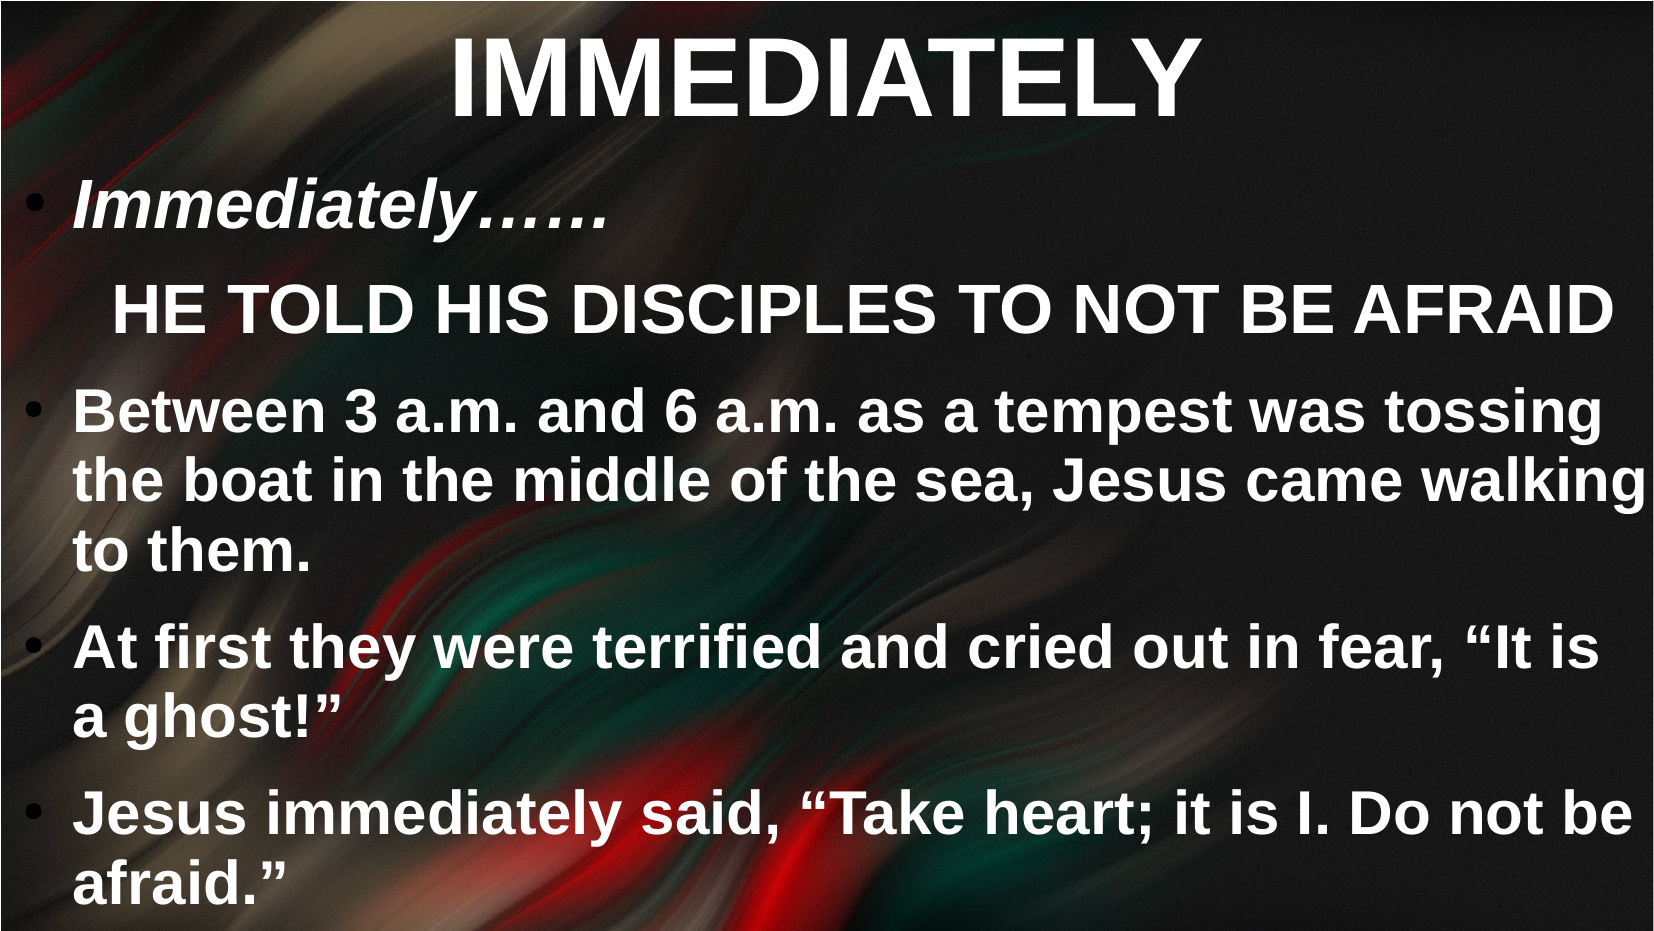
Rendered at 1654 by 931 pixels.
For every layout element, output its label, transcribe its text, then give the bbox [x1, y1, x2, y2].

list Immediately…… HE TOLD HIS DISCIPLES TO NOT BE AFRAID Between 3 a.m. and 6 a.m. as a tempest was tossing the boat in the middle of the sea, Jesus came walking to them. At first they were terrified and cried out in fear, “It is a ghost!” Jesus immediately said, “Take heart; it is I. Do not be afraid.” [6, 165, 1654, 931]
title IMMEDIATELY [82, 0, 1571, 156]
picture [1, 1, 1654, 931]
